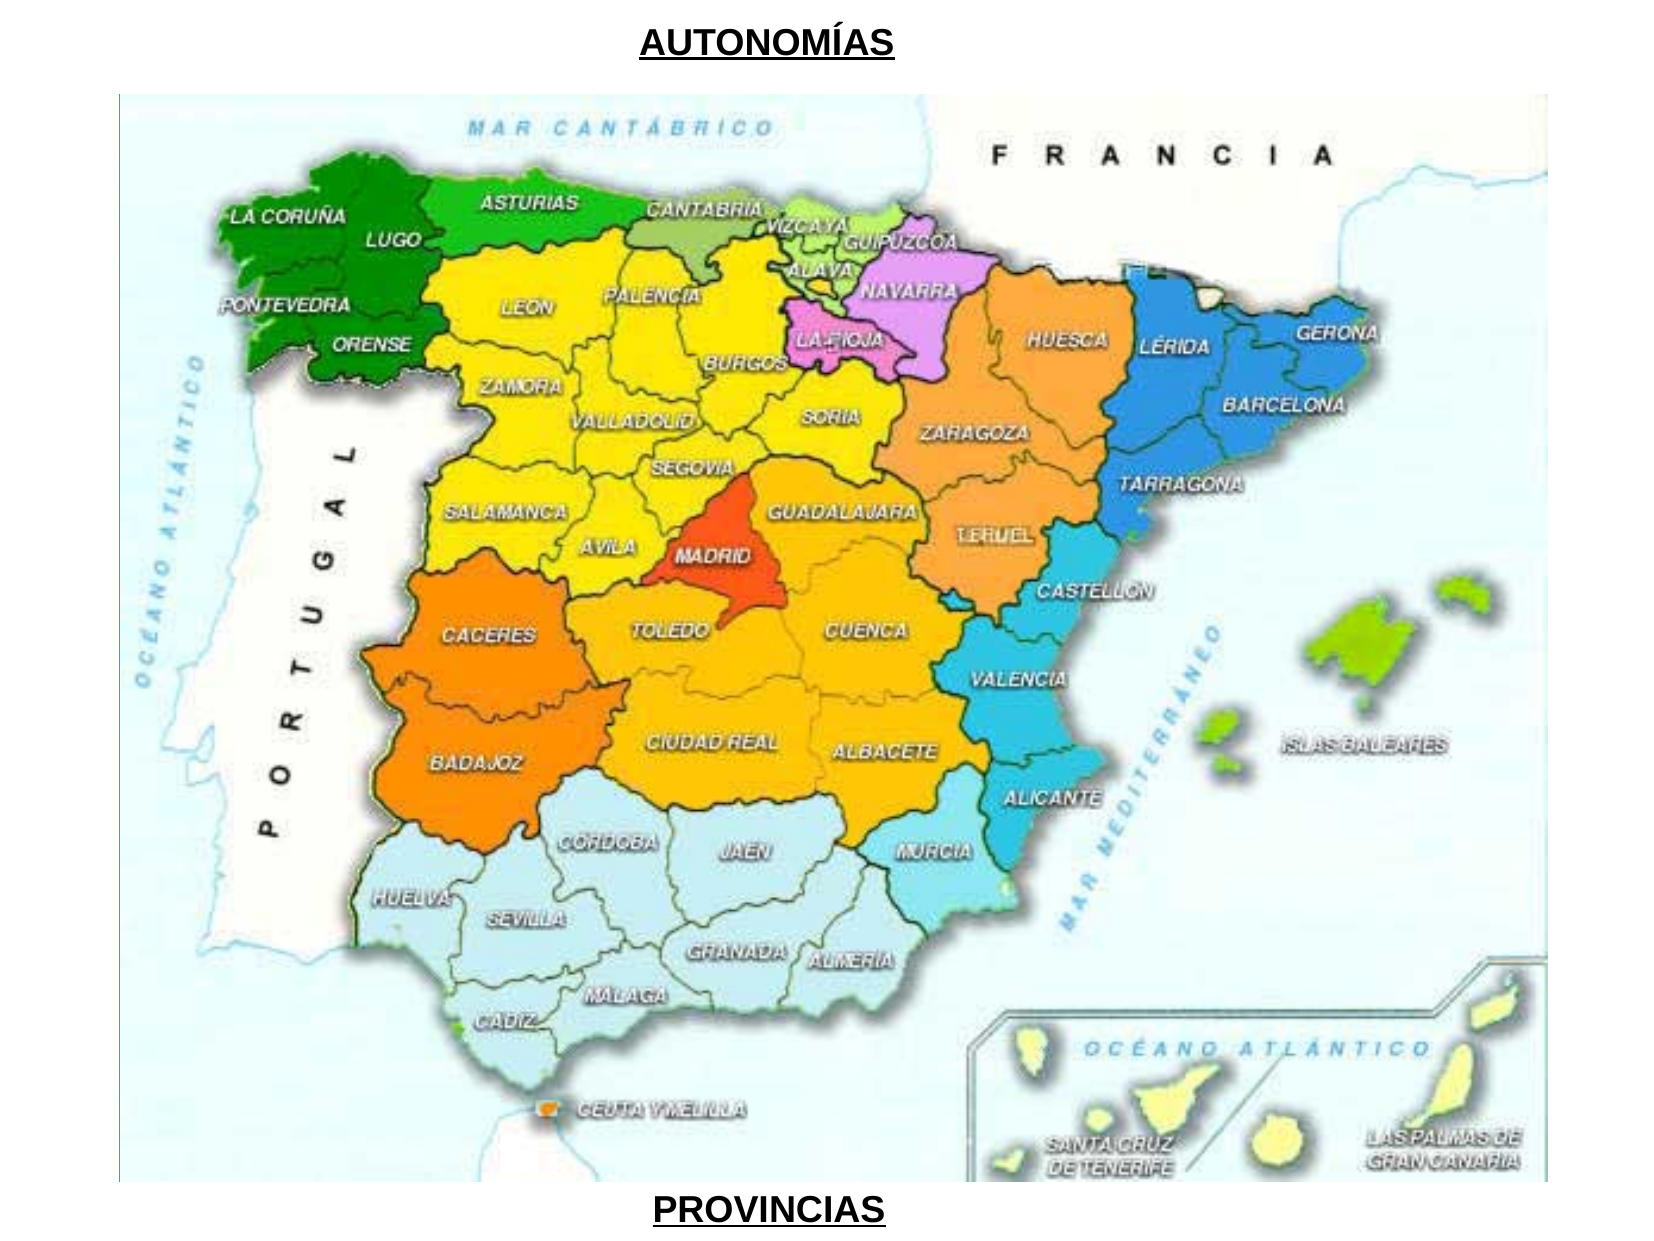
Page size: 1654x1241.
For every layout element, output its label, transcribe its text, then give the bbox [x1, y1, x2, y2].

text_box PROVINCIAS [637, 1181, 901, 1238]
picture [119, 94, 1548, 1182]
text_box AUTONOMÍAS [624, 14, 910, 71]
